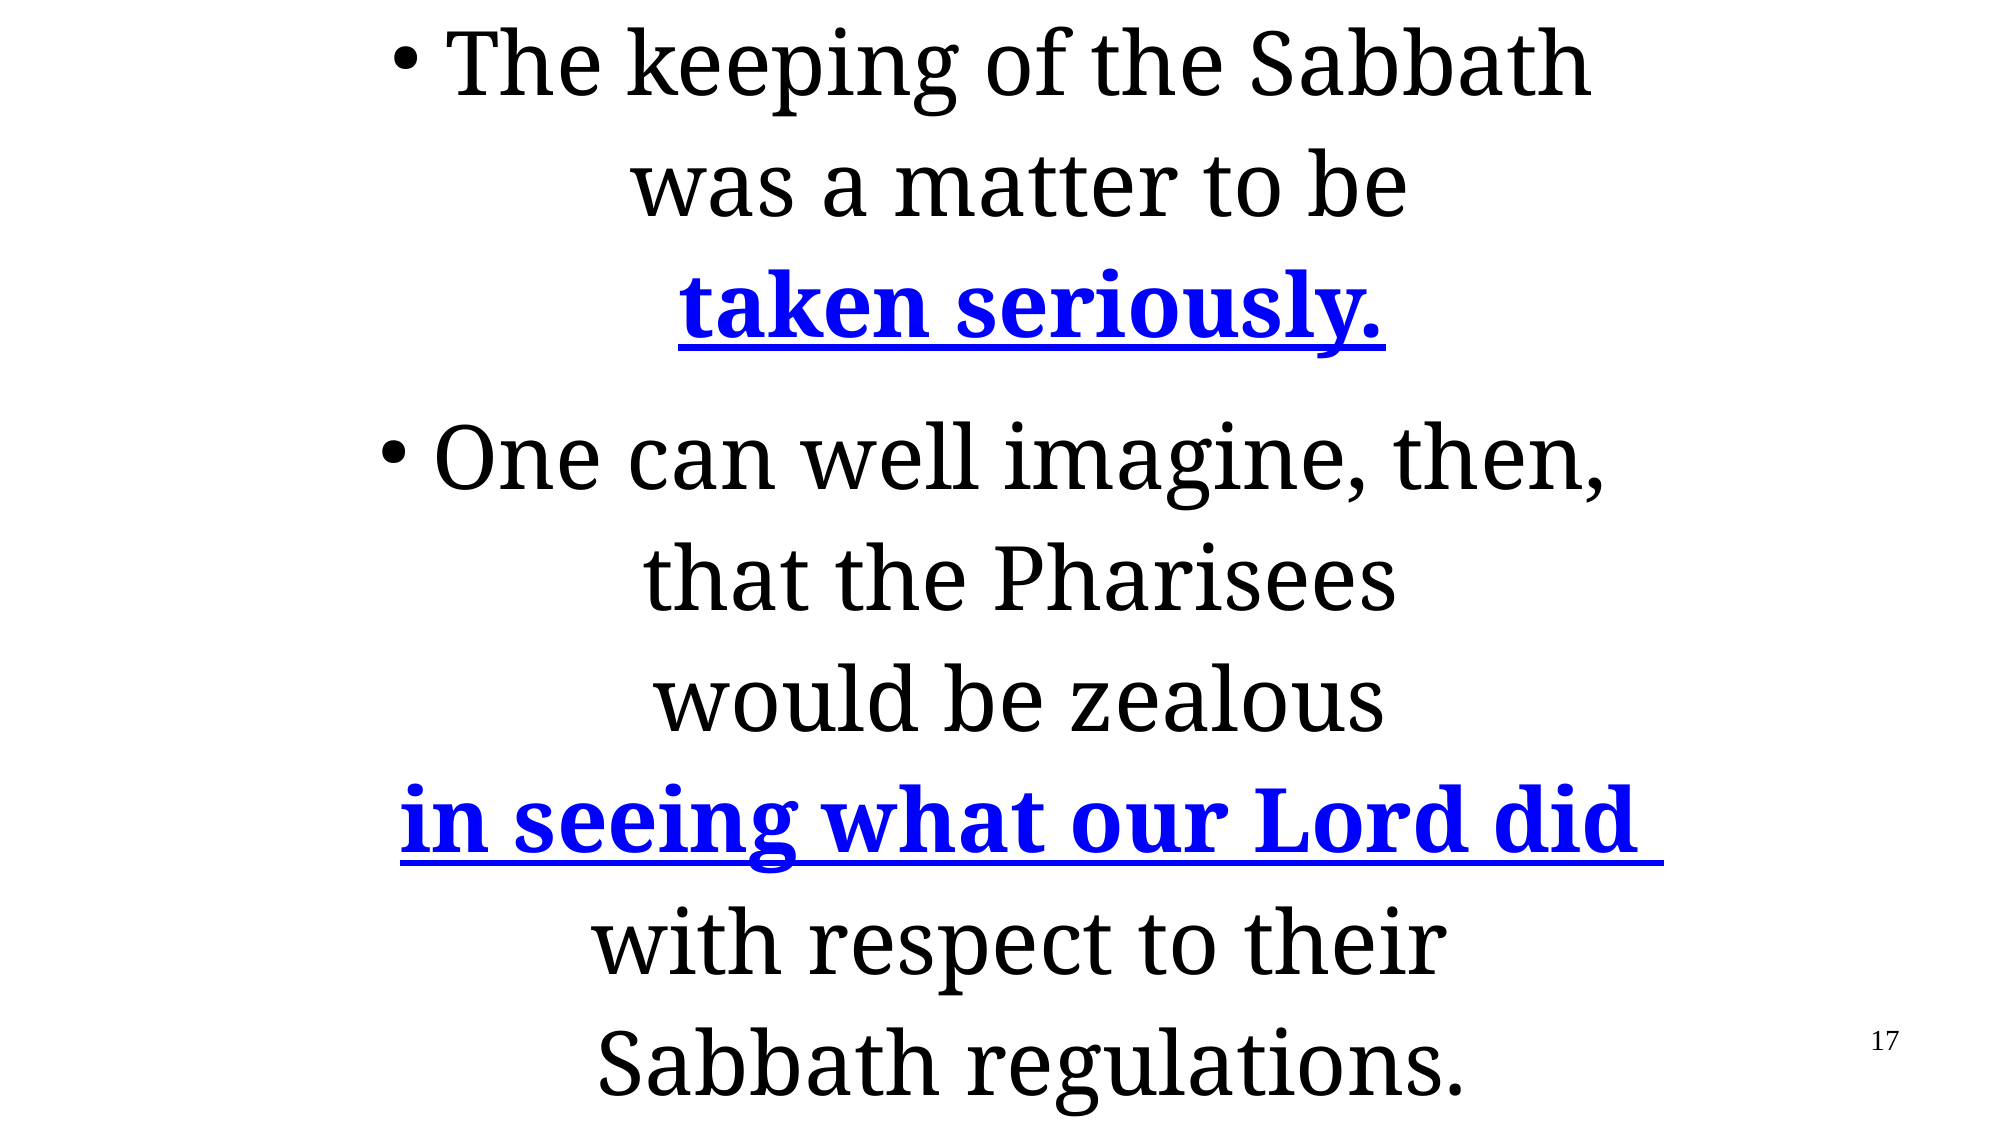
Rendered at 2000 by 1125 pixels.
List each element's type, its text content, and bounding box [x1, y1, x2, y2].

list The keeping of the Sabbath was a matter to be taken seriously. One can well imagine, then, that the Pharisees would be zealous in seeing what our Lord did with respect to their Sabbath regulations. [0, 0, 1996, 1123]
